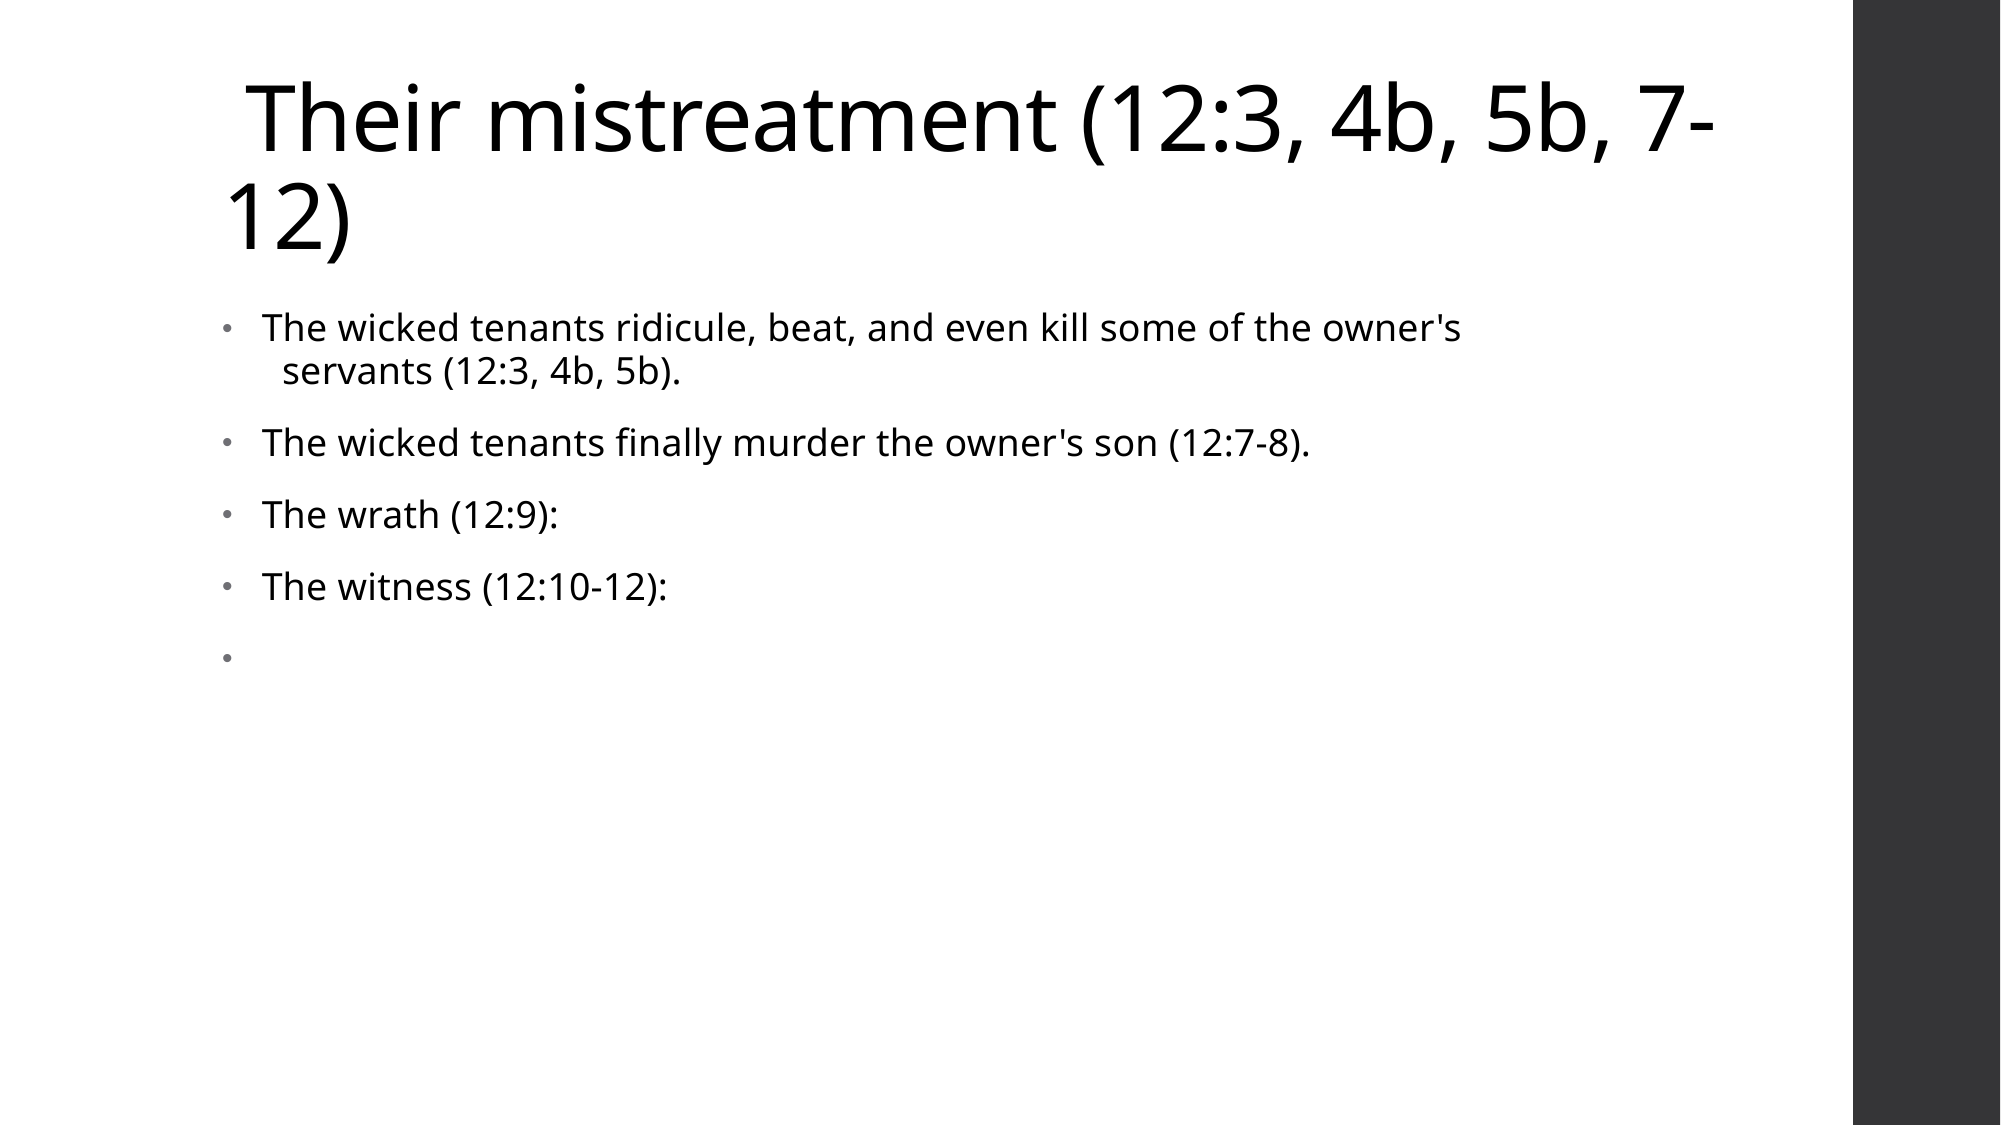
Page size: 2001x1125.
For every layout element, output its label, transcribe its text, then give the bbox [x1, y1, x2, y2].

list The wicked tenants ridicule, beat, and even kill some of the owner's servants (12:3, 4b, 5b). The wicked tenants finally murder the owner's son (12:7-8). The wrath (12:9): The witness (12:10-12): [206, 299, 1617, 1014]
title Their mistreatment (12:3, 4b, 5b, 7-12) [206, 60, 1797, 278]
